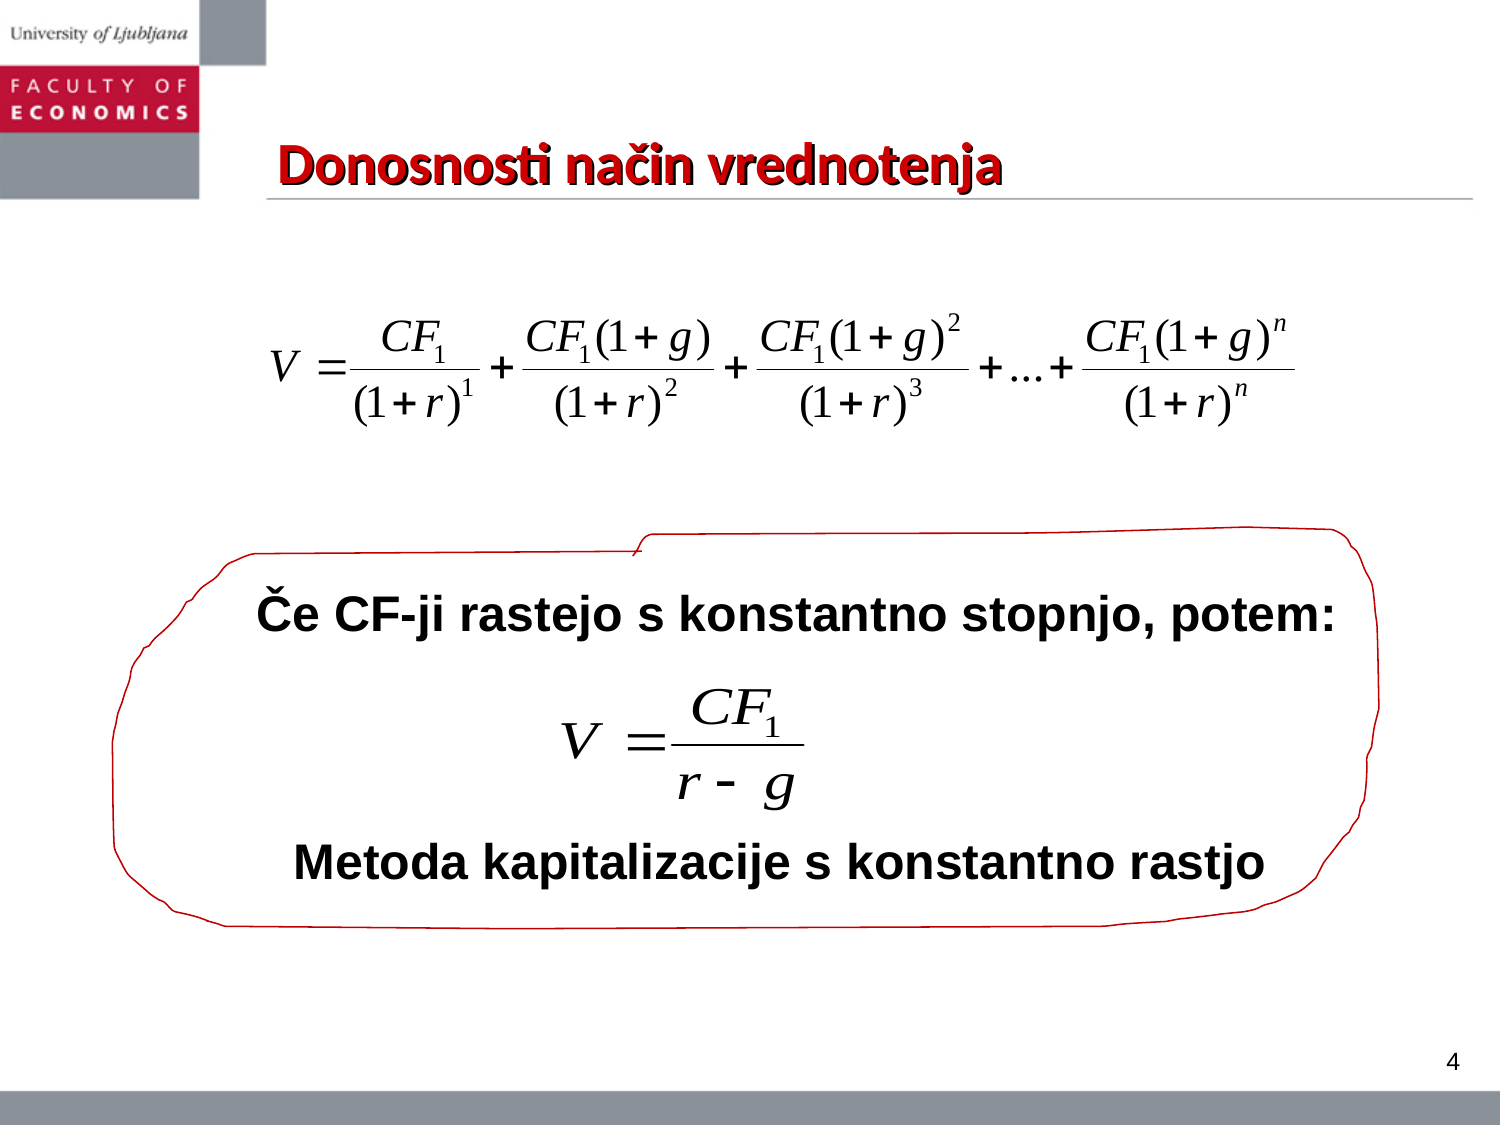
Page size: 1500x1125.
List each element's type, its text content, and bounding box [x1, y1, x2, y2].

text_box Metoda kapitalizacije s konstantno rastjo [218, 822, 1282, 898]
text_box [265, 300, 1306, 435]
chart [554, 674, 816, 821]
title Donosnosti način vrednotenja [262, 24, 1476, 203]
picture [0, 0, 1500, 1125]
text_box Če CF-ji rastejo s konstantno stopnjo, potem: [206, 574, 1353, 650]
text_box <number> [1162, 1037, 1476, 1101]
